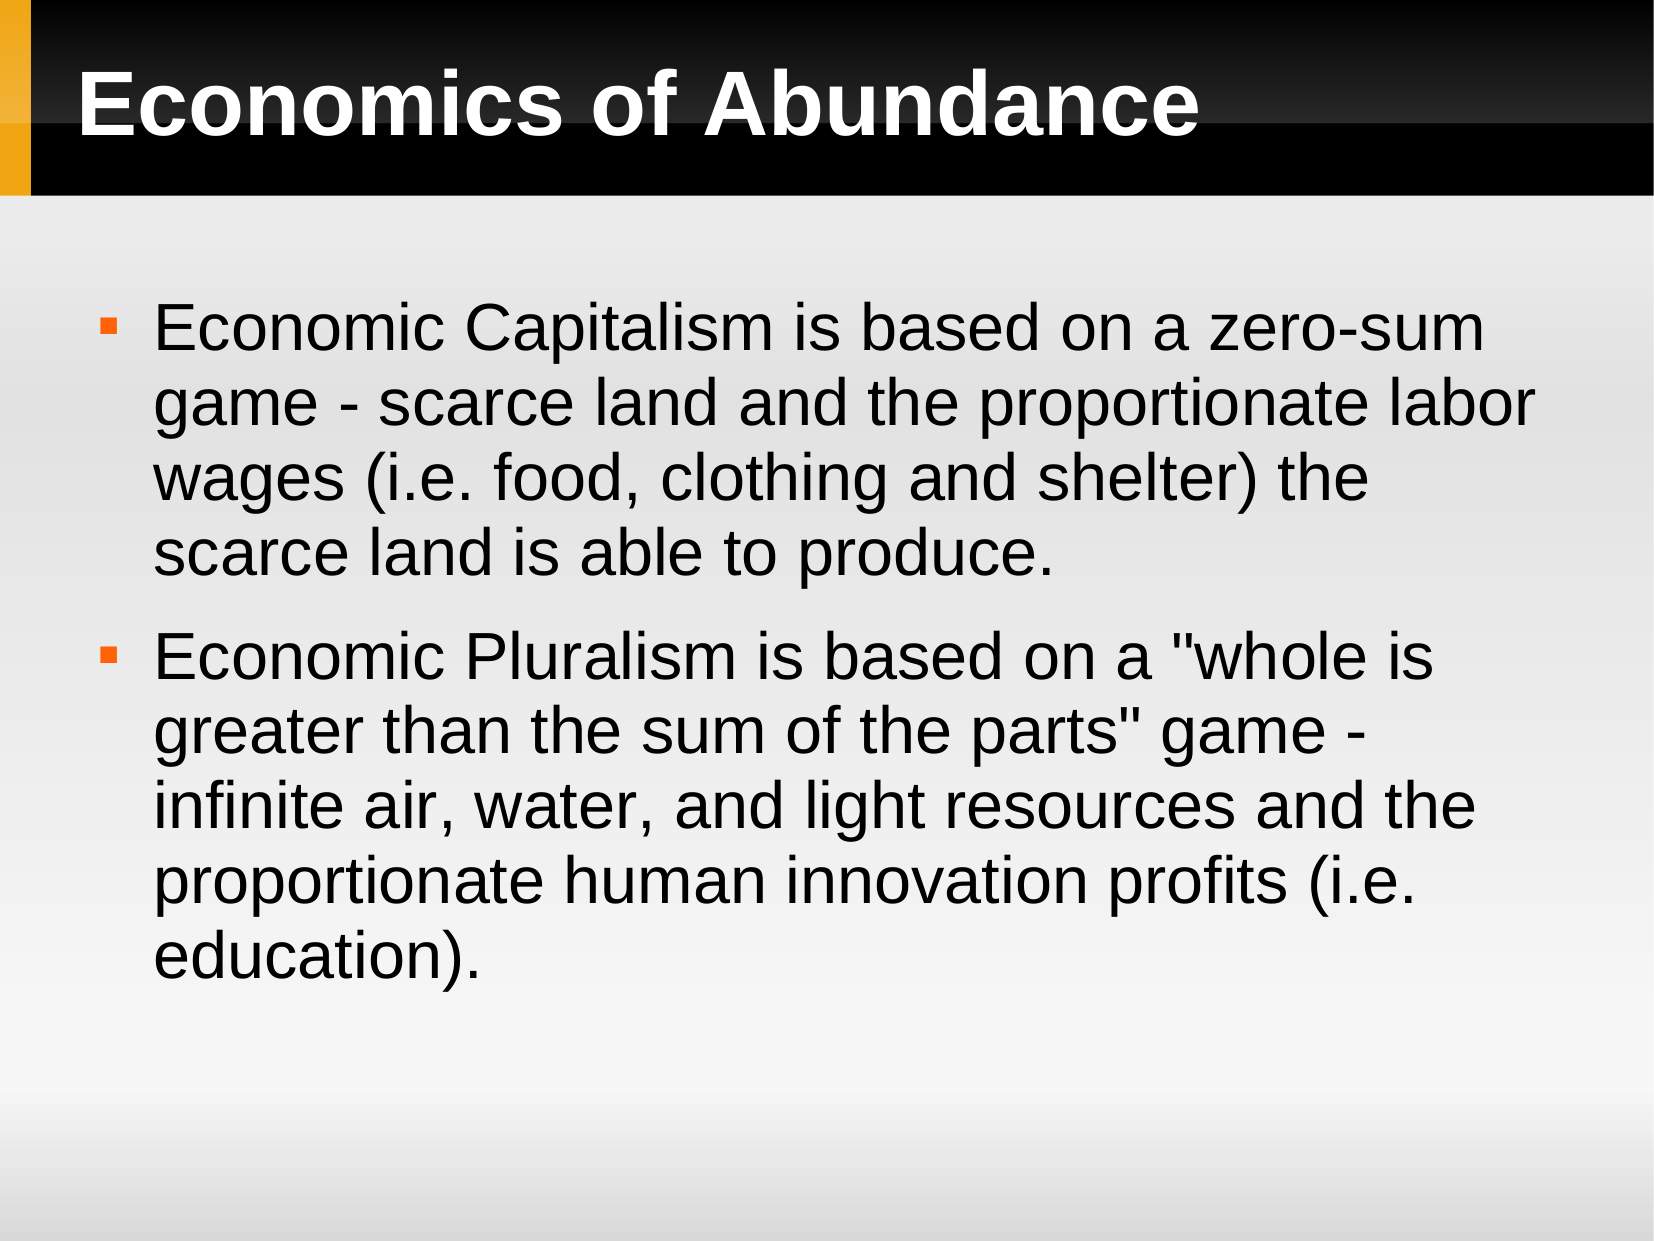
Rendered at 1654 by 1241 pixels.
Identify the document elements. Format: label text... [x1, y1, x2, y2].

title Economics of Abundance [76, 0, 1565, 208]
list Economic Capitalism is based on a zero-sum game - scarce land and the proportionate labor wages (i.e. food, clothing and shelter) the scarce land is able to produce. Economic Pluralism is based on a "whole is greater than the sum of the parts" game - infinite air, water, and light resources and the proportionate human innovation profits (i.e. education). [82, 290, 1571, 1109]
picture [0, 0, 1654, 1241]
